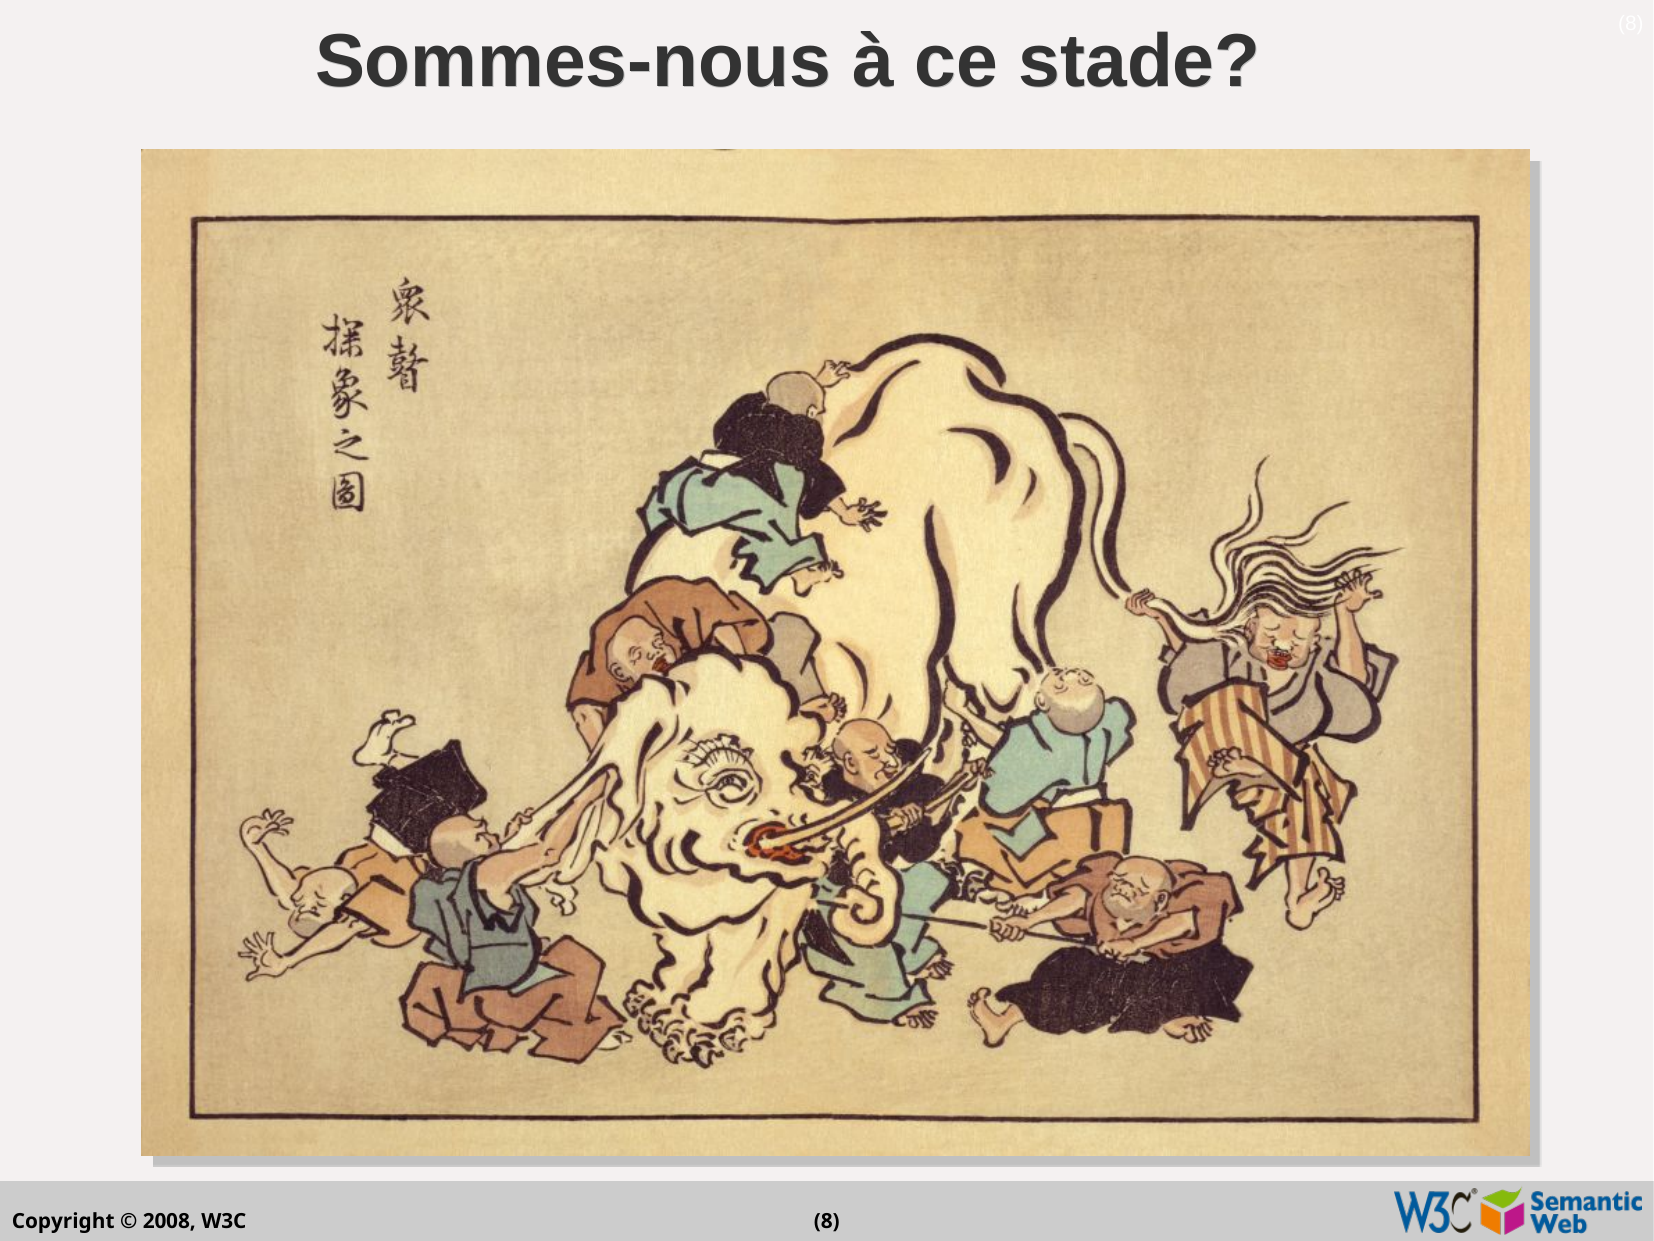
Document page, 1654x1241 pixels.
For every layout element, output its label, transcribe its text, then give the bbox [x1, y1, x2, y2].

picture [141, 149, 1530, 1156]
title Sommes-nous à ce stade? [88, 0, 1488, 119]
picture [1394, 1185, 1642, 1235]
